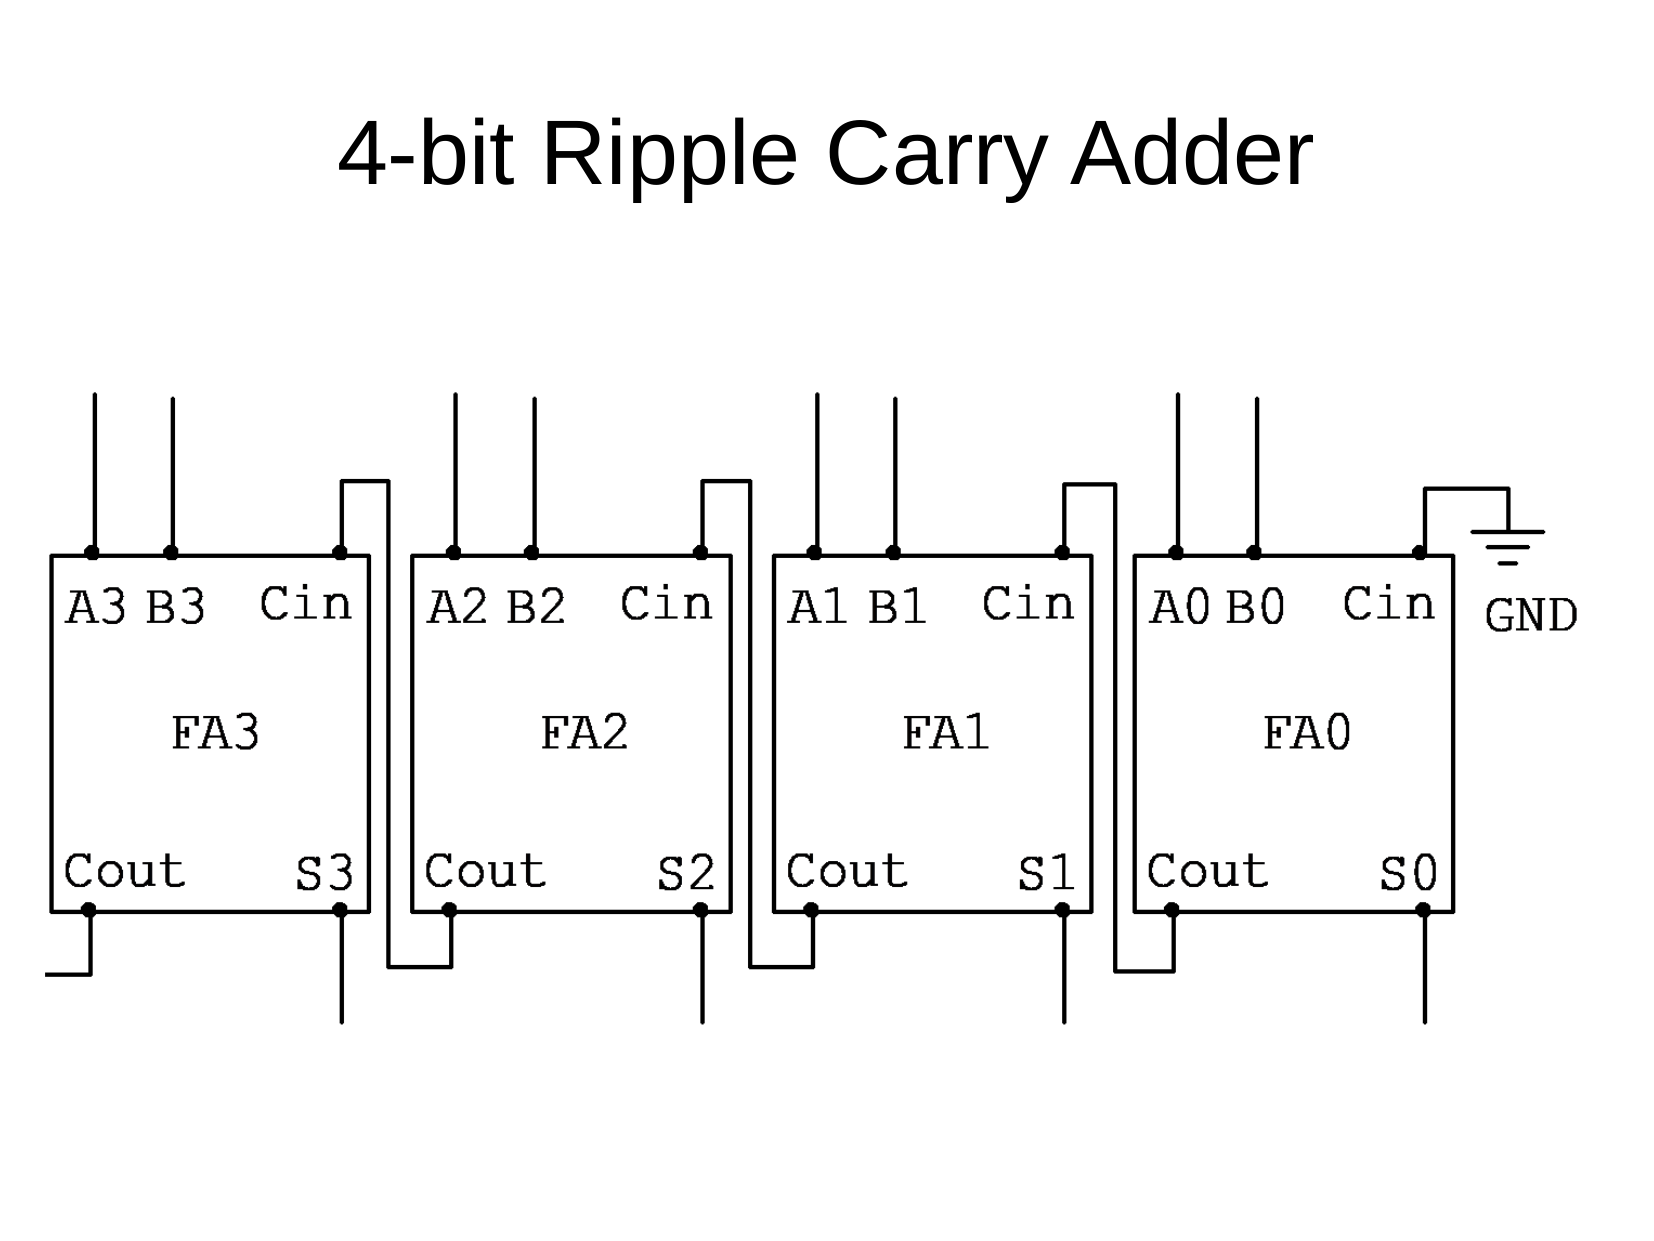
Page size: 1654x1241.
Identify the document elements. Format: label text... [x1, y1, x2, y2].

picture [44, 374, 1620, 1044]
title 4-bit Ripple Carry Adder [82, 49, 1571, 257]
